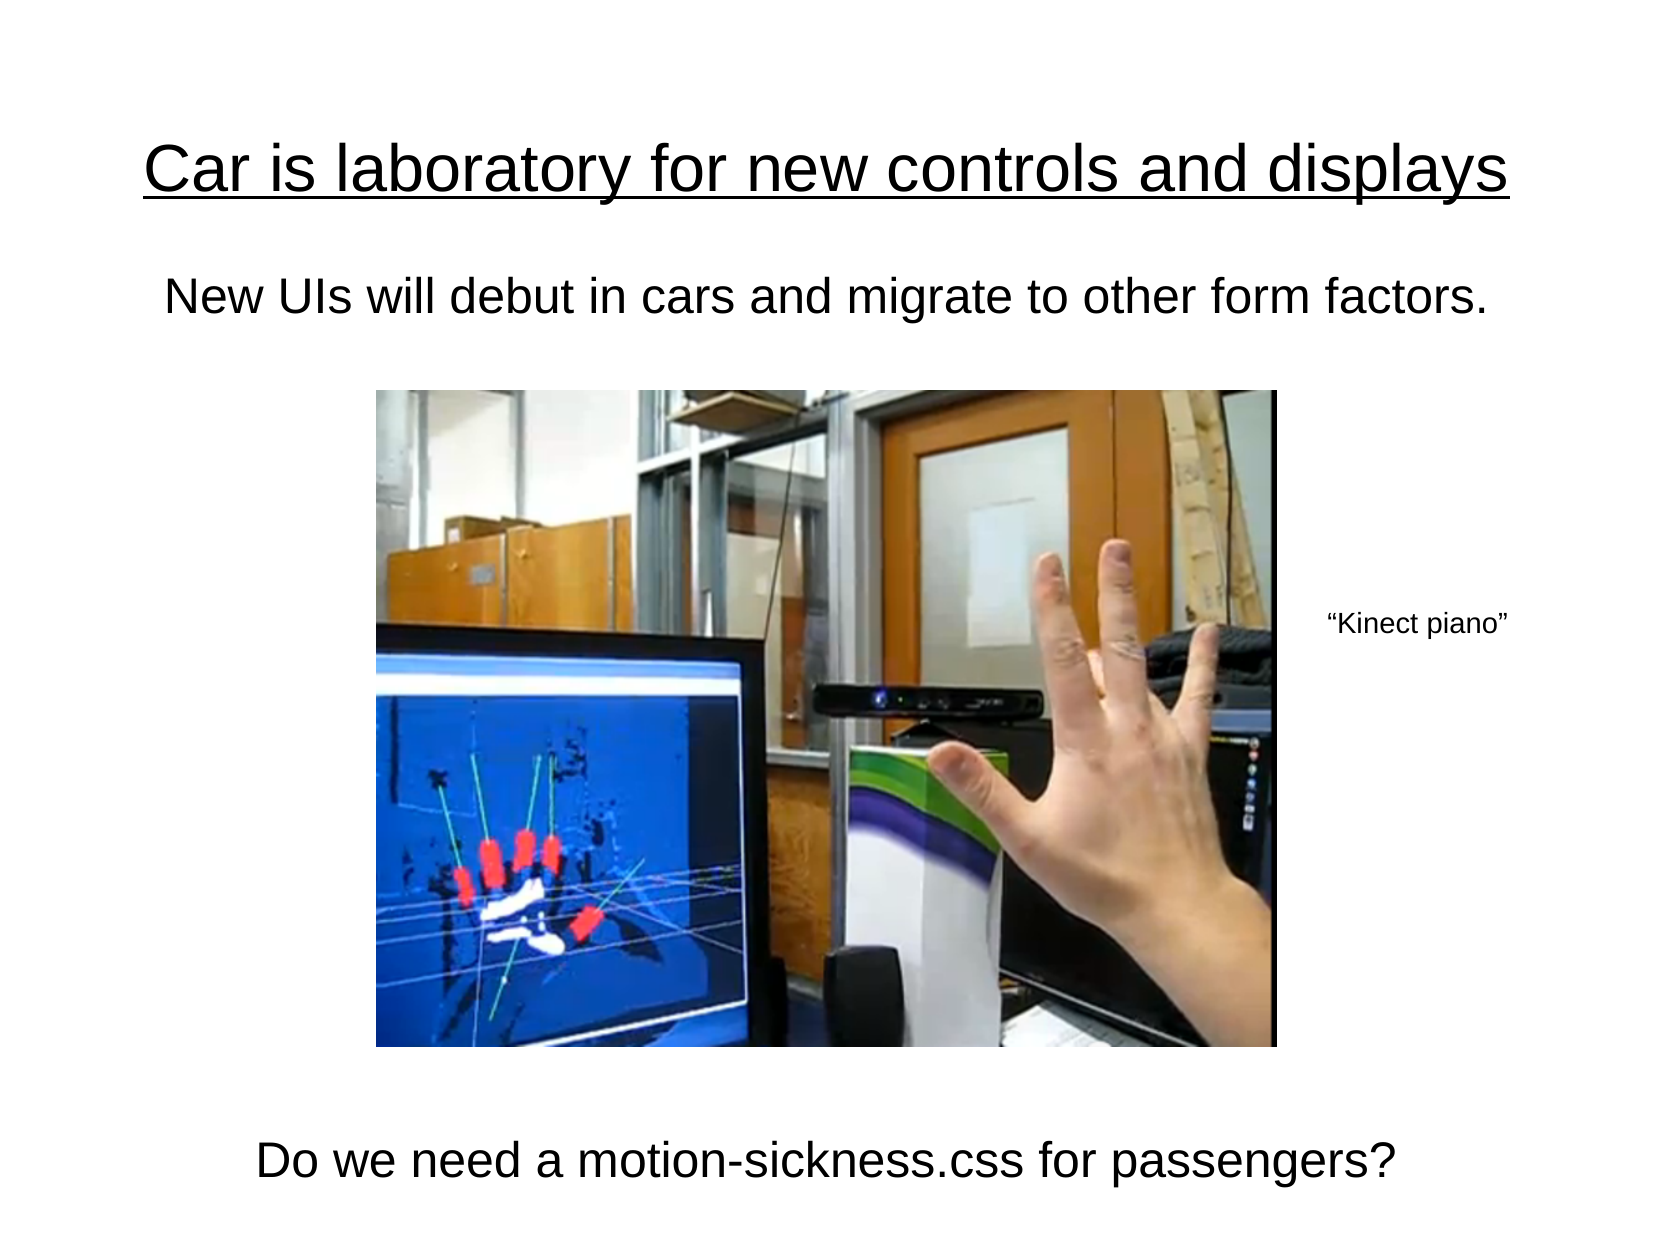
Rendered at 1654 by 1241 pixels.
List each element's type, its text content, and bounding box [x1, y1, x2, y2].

text_box Do we need a motion-sickness.css for passengers? [240, 1125, 1413, 1196]
picture [376, 390, 1277, 1047]
title Car is laboratory for new controls and displays [82, 65, 1571, 268]
list New UIs will debut in cars and migrate to other form factors. [79, 268, 1576, 338]
text_box “Kinect piano” [1312, 600, 1538, 648]
